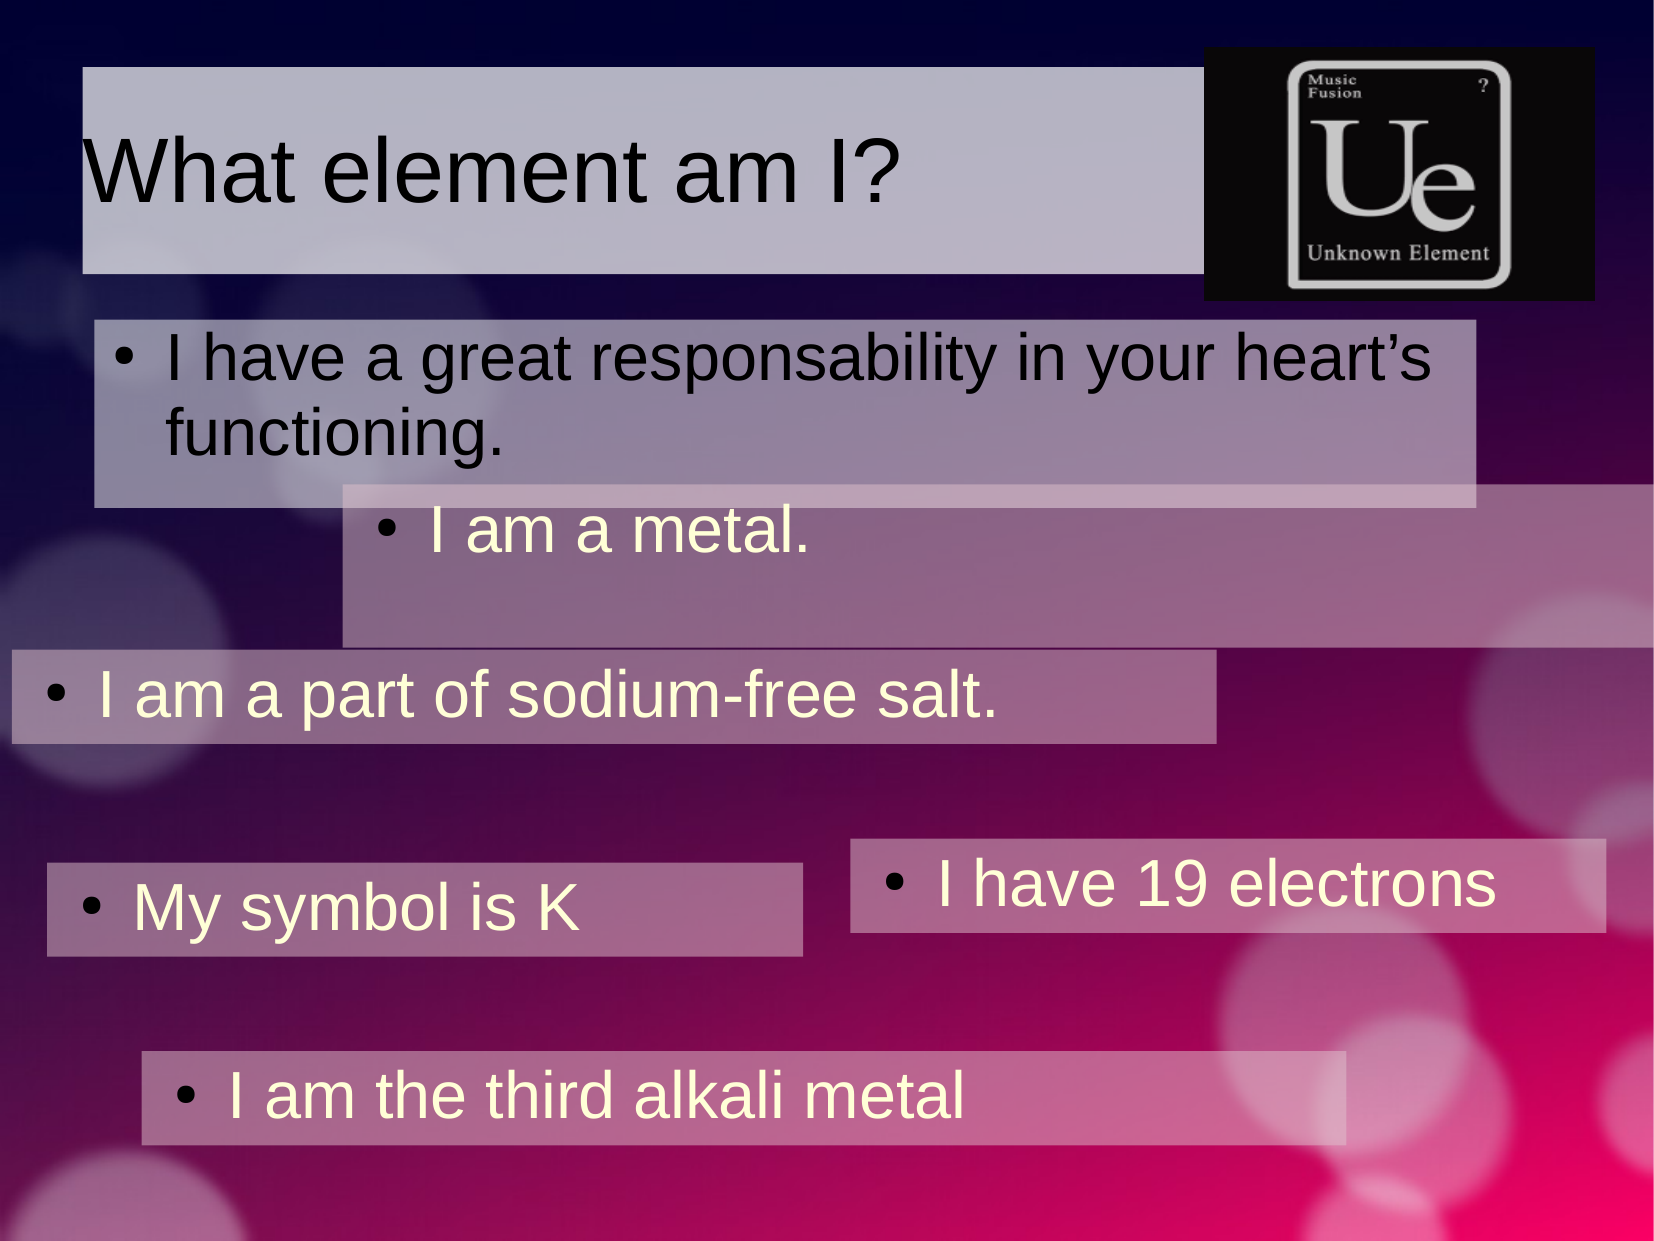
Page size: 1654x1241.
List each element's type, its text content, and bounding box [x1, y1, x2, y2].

title What element am I? [82, 67, 1204, 275]
text_box I am a metal. [342, 484, 1654, 648]
text_box My symbol is K [47, 862, 804, 957]
text_box I am a part of sodium-free salt. [11, 649, 1217, 744]
text_box I have 19 electrons [850, 838, 1607, 933]
text_box I am the third alkali metal [141, 1051, 1347, 1146]
list I have a great responsability in your heart’s functioning. [94, 319, 1477, 508]
picture [0, 0, 1654, 1241]
